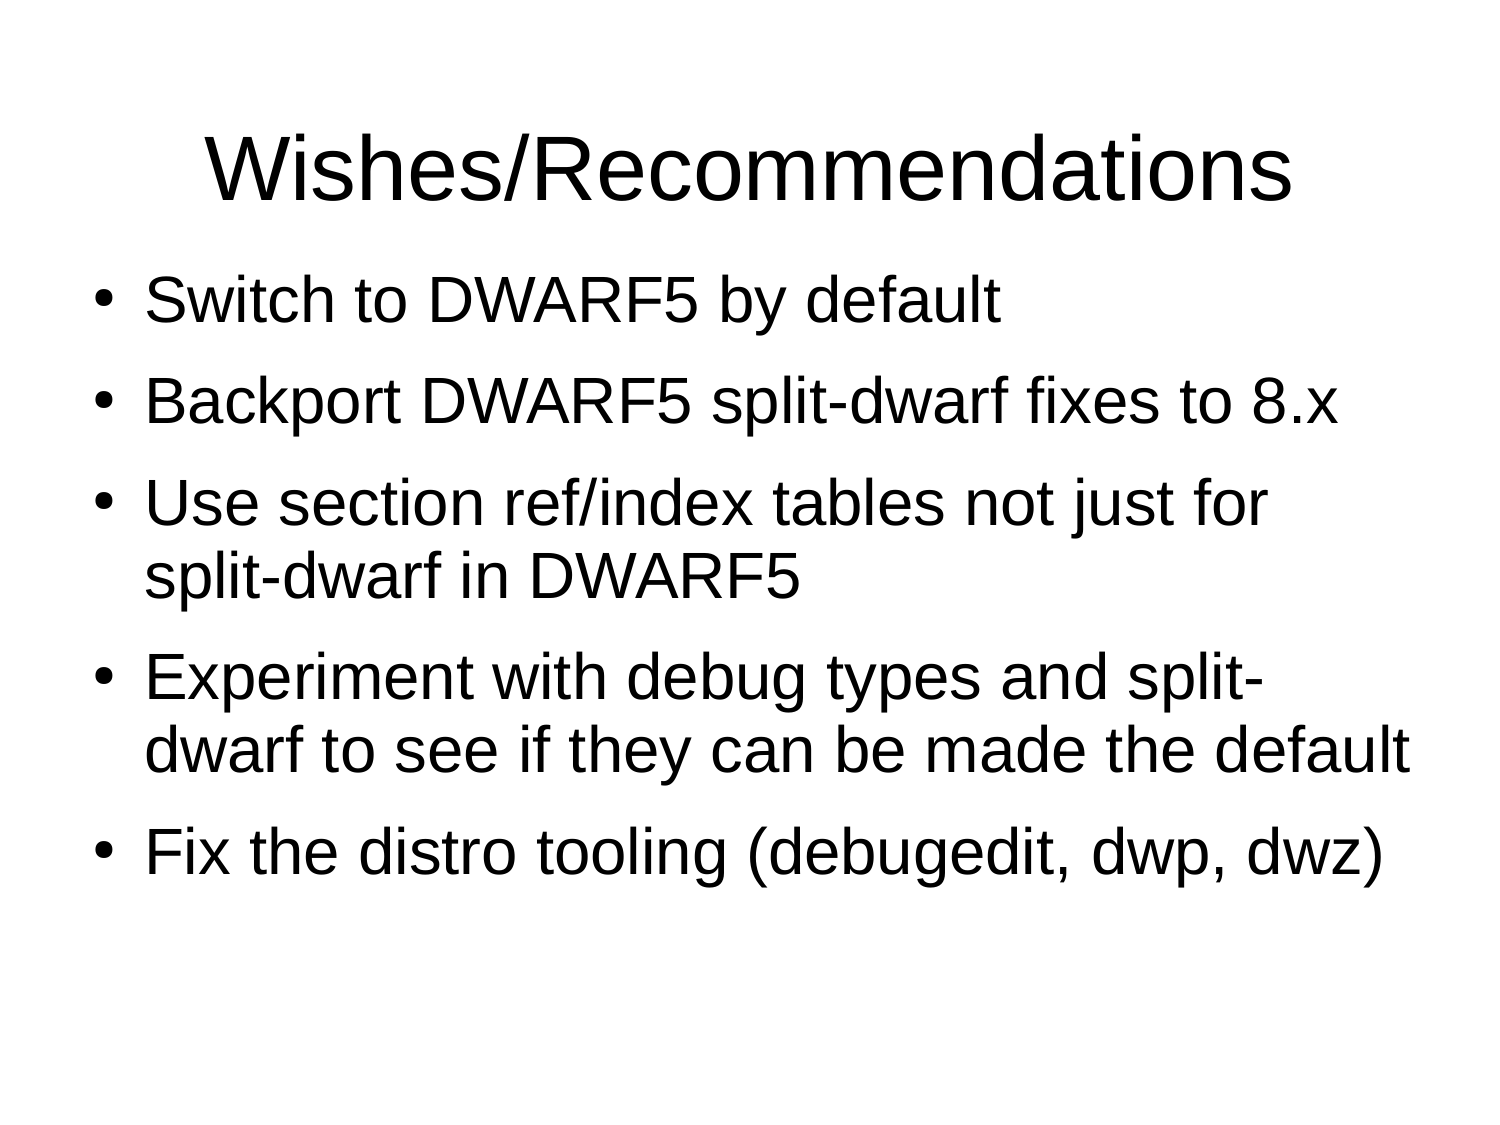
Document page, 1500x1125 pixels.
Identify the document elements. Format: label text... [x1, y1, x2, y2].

list Switch to DWARF5 by default Backport DWARF5 split-dwarf fixes to 8.x Use section ref/index tables not just for split-dwarf in DWARF5 Experiment with debug types and split-dwarf to see if they can be made the default Fix the distro tooling (debugedit, dwp, dwz) [75, 263, 1425, 916]
title Wishes/Recommendations [103, 59, 1397, 263]
